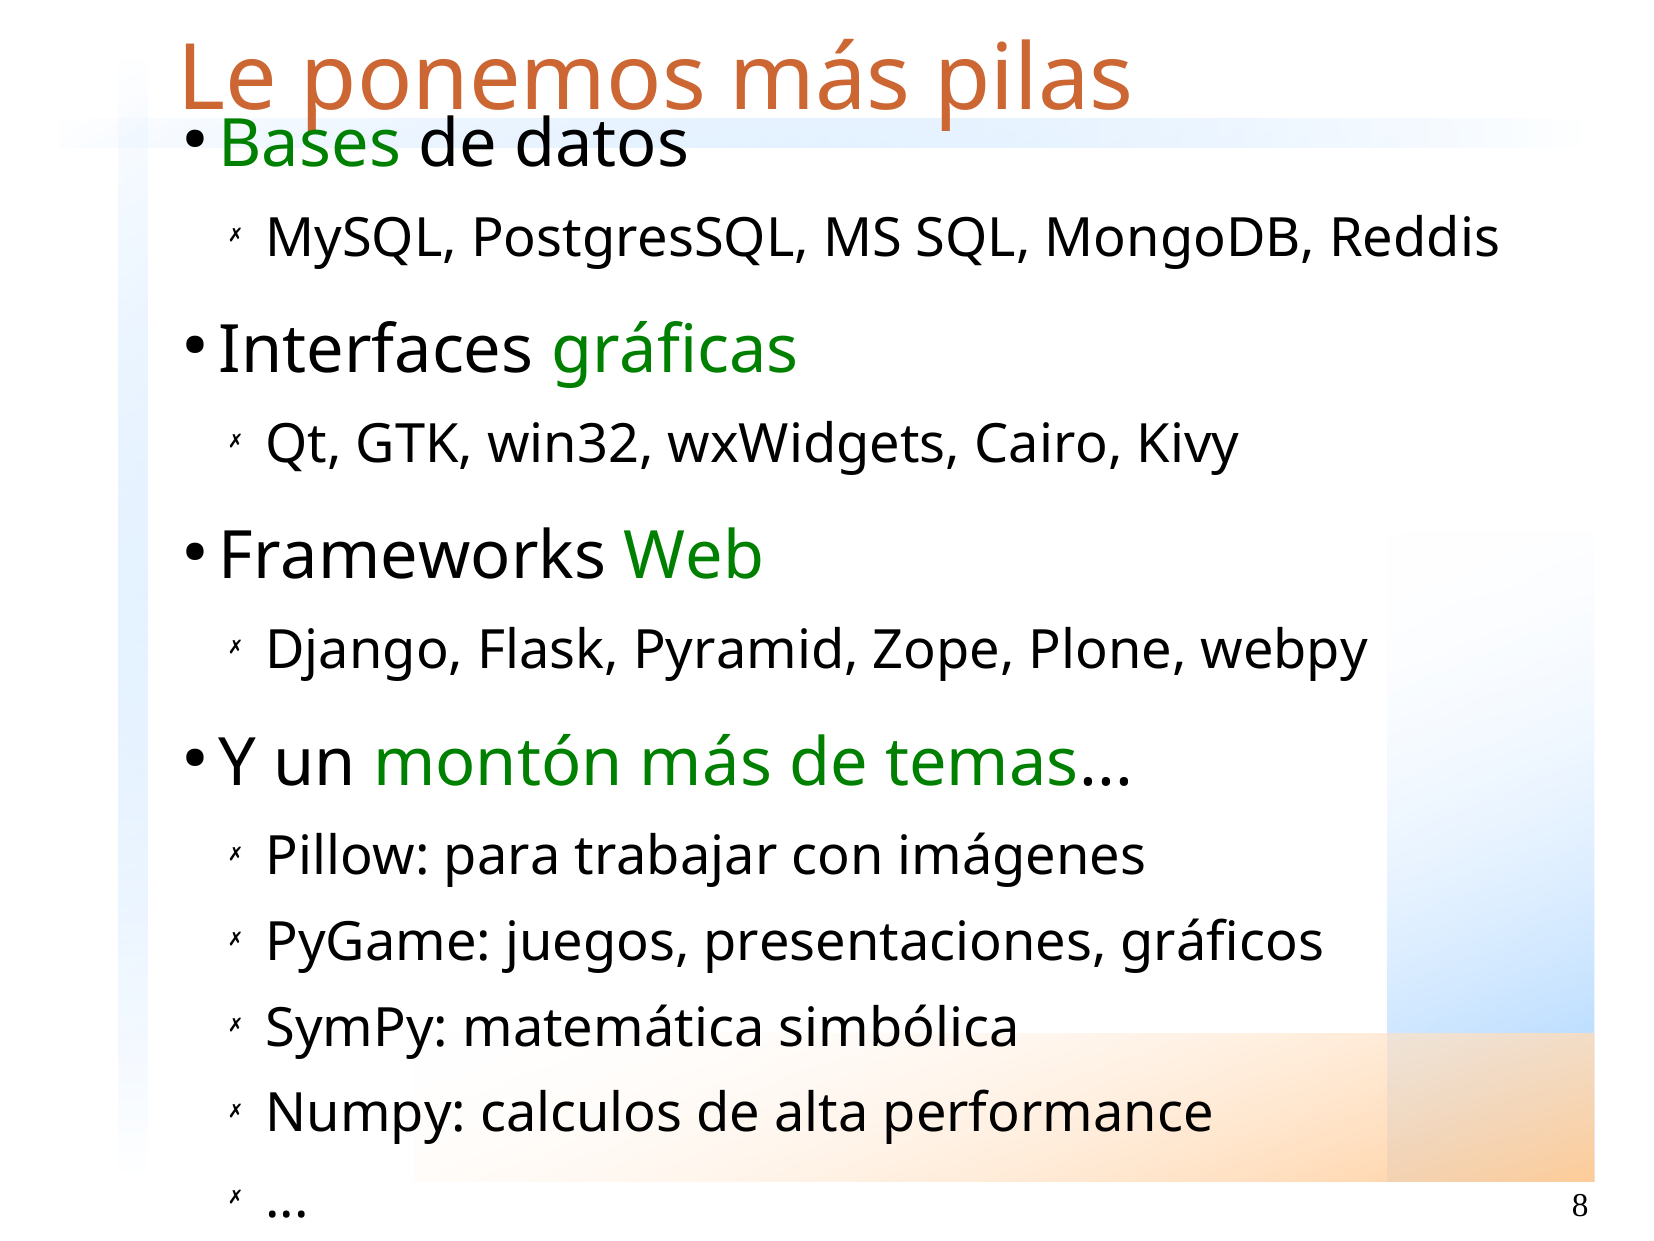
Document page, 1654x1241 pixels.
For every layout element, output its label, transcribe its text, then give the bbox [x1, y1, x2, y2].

subtitle Bases de datos MySQL, PostgresSQL, MS SQL, MongoDB, Reddis Interfaces gráficas Qt, GTK, win32, wxWidgets, Cairo, Kivy Frameworks Web Django, Flask, Pyramid, Zope, Plone, webpy Y un montón más de temas... Pillow: para trabajar con imágenes PyGame: juegos, presentaciones, gráficos SymPy: matemática simbólica Numpy: calculos de alta performance ... [147, 147, 1595, 1182]
title Le ponemos más pilas [177, 0, 1595, 147]
